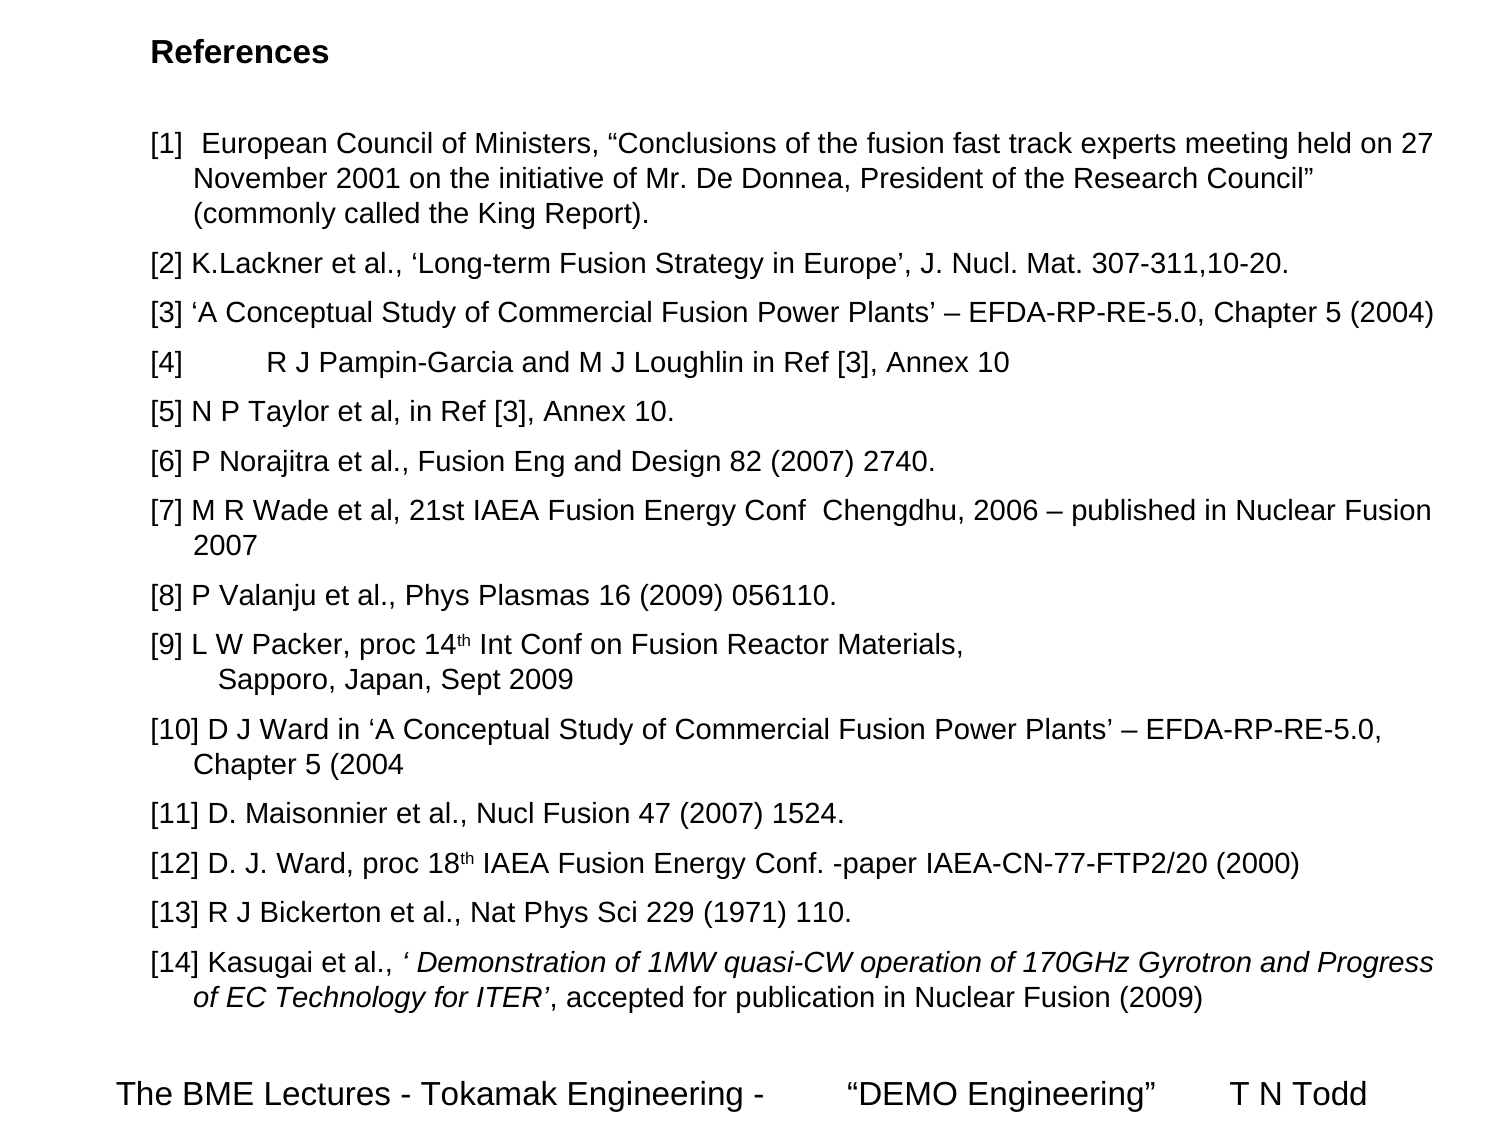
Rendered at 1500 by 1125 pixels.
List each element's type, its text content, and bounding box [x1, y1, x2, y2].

text_box References [1] European Council of Ministers, “Conclusions of the fusion fast track experts meeting held on 27 November 2001 on the initiative of Mr. De Donnea, President of the Research Council” (commonly called the King Report). [2] K.Lackner et al., ‘Long-term Fusion Strategy in Europe’, J. Nucl. Mat. 307-311,10-20. [3] ‘A Conceptual Study of Commercial Fusion Power Plants’ – EFDA-RP-RE-5.0, Chapter 5 (2004) [4] R J Pampin-Garcia and M J Loughlin in Ref [3], Annex 10 [5] N P Taylor et al, in Ref [3], Annex 10. [6] P Norajitra et al., Fusion Eng and Design 82 (2007) 2740. [7] M R Wade et al, 21st IAEA Fusion Energy Conf Chengdhu, 2006 – published in Nuclear Fusion 2007 [8] P Valanju et al., Phys Plasmas 16 (2009) 056110. [9] L W Packer, proc 14th Int Conf on Fusion Reactor Materials, Sapporo, Japan, Sept 2009 [10] D J Ward in ‘A Conceptual Study of Commercial Fusion Power Plants’ – EFDA-RP-RE-5.0, Chapter 5 (2004 [11] D. Maisonnier et al., Nucl Fusion 47 (2007) 1524. [12] D. J. Ward, proc 18th IAEA Fusion Energy Conf. -paper IAEA-CN-77-FTP2/20 (2000) [13] R J Bickerton et al., Nat Phys Sci 229 (1971) 110. [14] Kasugai et al., ‘ Demonstration of 1MW quasi-CW operation of 170GHz Gyrotron and Progress of EC Technology for ITER’, accepted for publication in Nuclear Fusion (2009) [29, 30, 1465, 1024]
